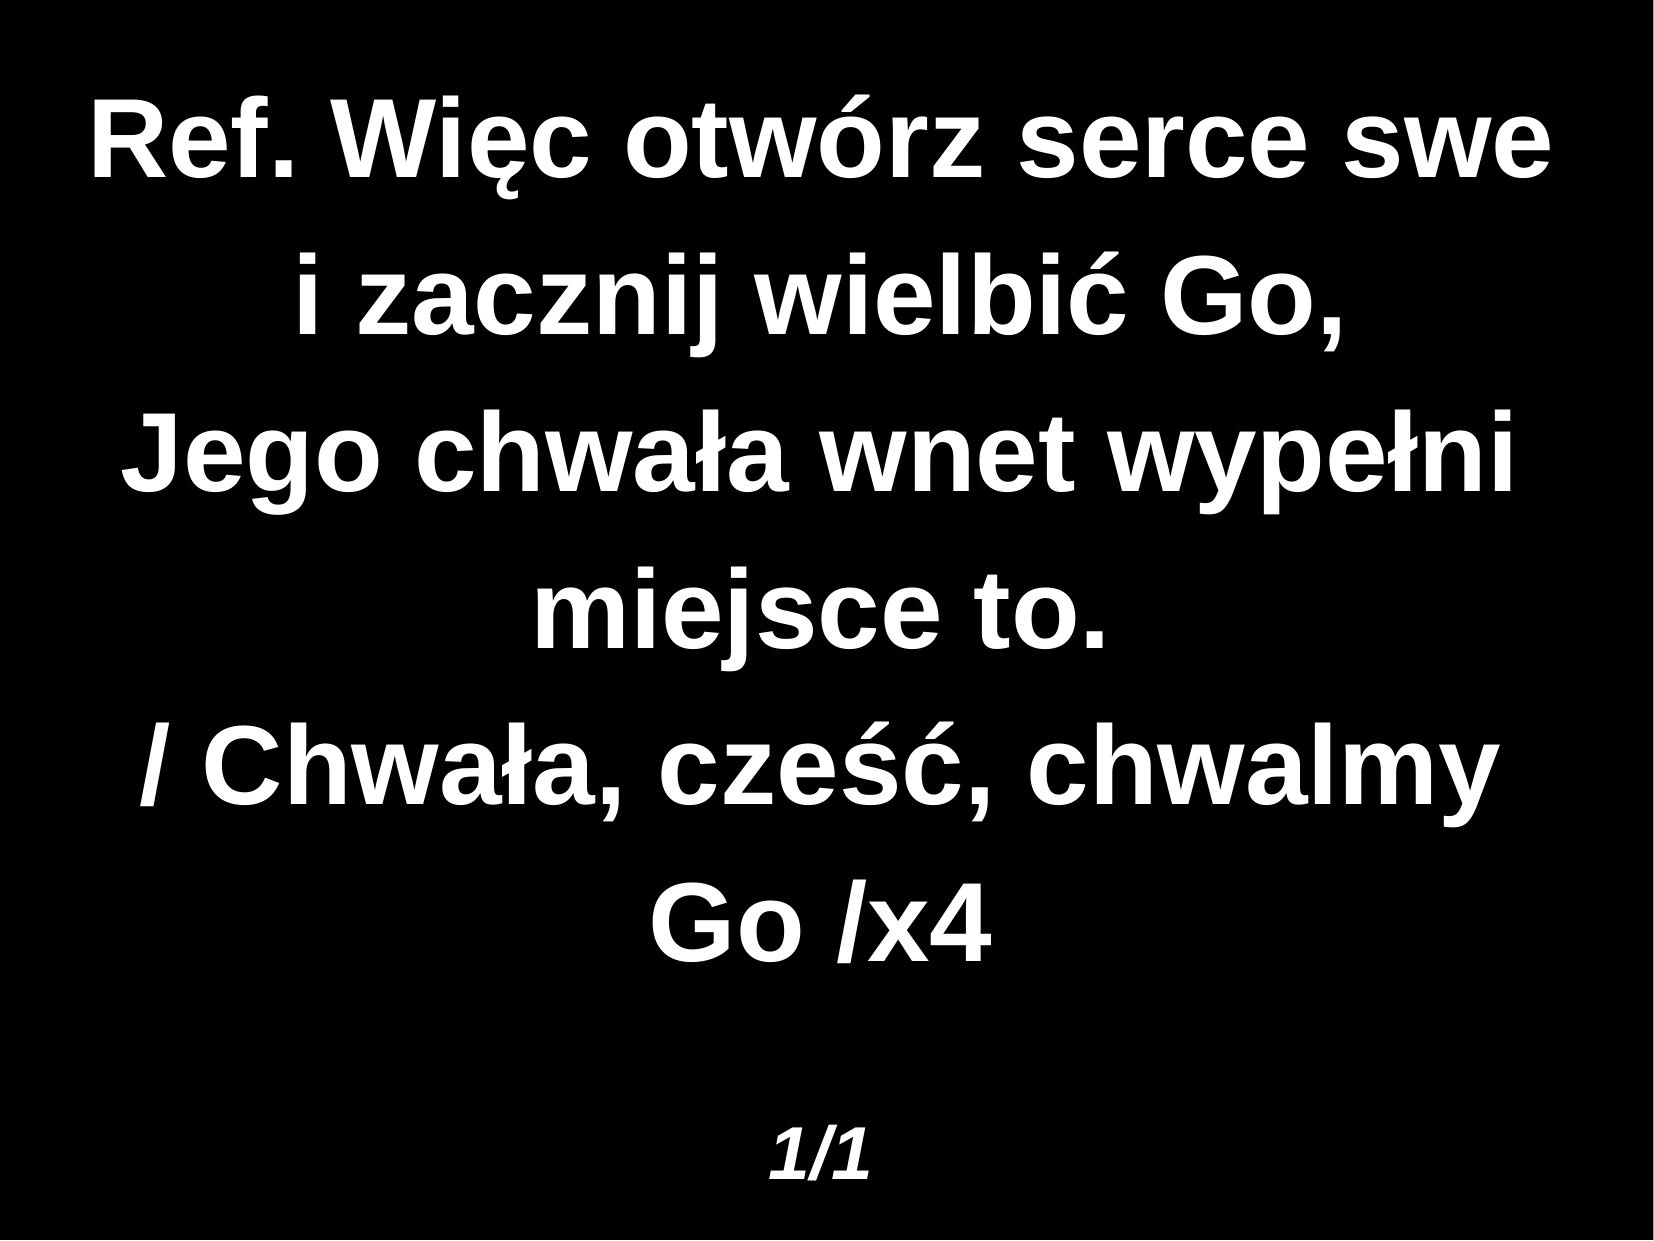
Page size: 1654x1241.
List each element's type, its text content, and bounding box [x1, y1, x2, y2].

subtitle Ref. Więc otwórz serce swe i zacznij wielbić Go, Jego chwała wnet wypełni miejsce to. / Chwała, cześć, chwalmy Go /x4 1/1 [0, 0, 1642, 1241]
